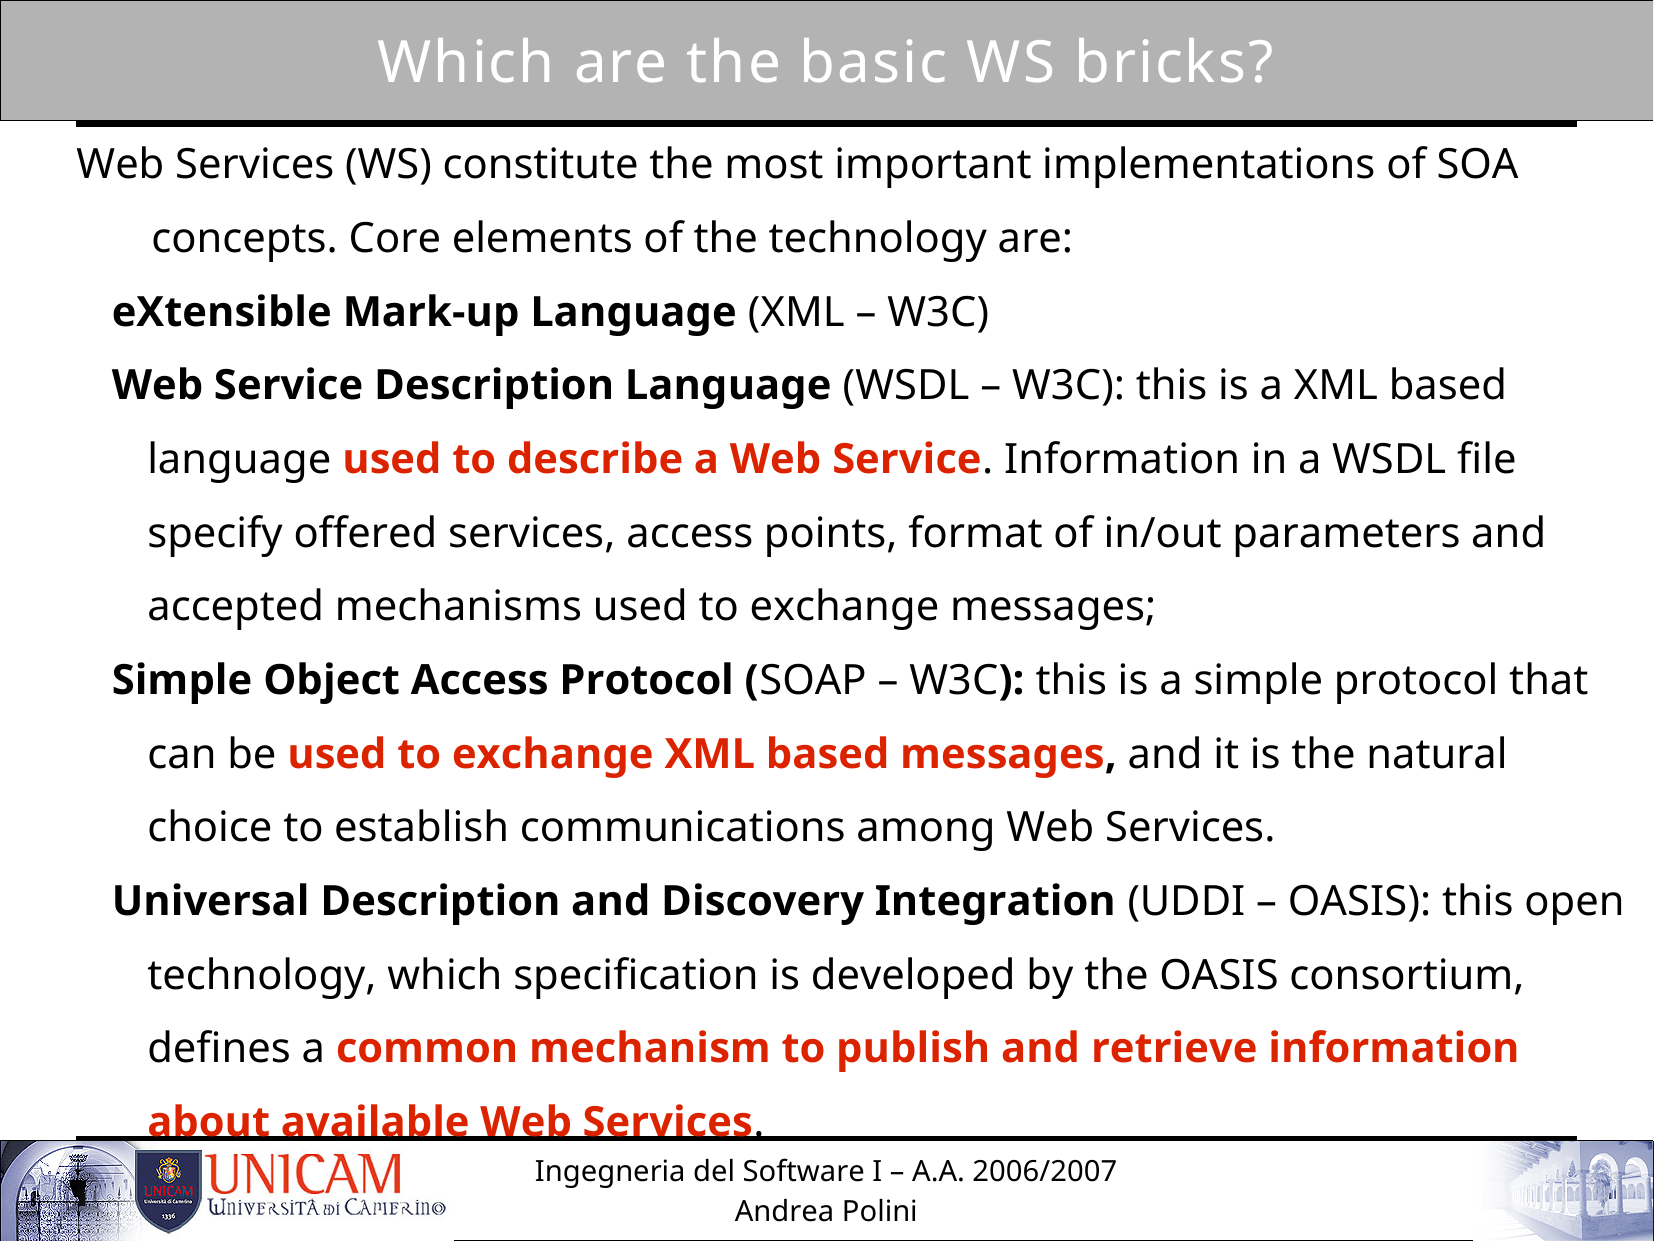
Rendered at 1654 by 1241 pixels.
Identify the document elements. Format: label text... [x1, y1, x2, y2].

picture [1473, 1141, 1654, 1241]
list Web Services (WS) constitute the most important implementations of SOA concepts. Core elements of the technology are: eXtensible Mark-up Language (XML – W3C) Web Service Description Language (WSDL – W3C): this is a XML based language used to describe a Web Service. Information in a WSDL file specify offered services, access points, format of in/out parameters and accepted mechanisms used to exchange messages; Simple Object Access Protocol (SOAP – W3C): this is a simple protocol that can be used to exchange XML based messages, and it is the natural choice to establish communications among Web Services. Universal Description and Discovery Integration (UDDI – OASIS): this open technology, which specification is developed by the OASIS consortium, defines a common mechanism to publish and retrieve information about available Web Services. [76, 134, 1635, 1149]
picture [0, 1141, 454, 1241]
title Which are the basic WS bricks? [0, 0, 1653, 121]
